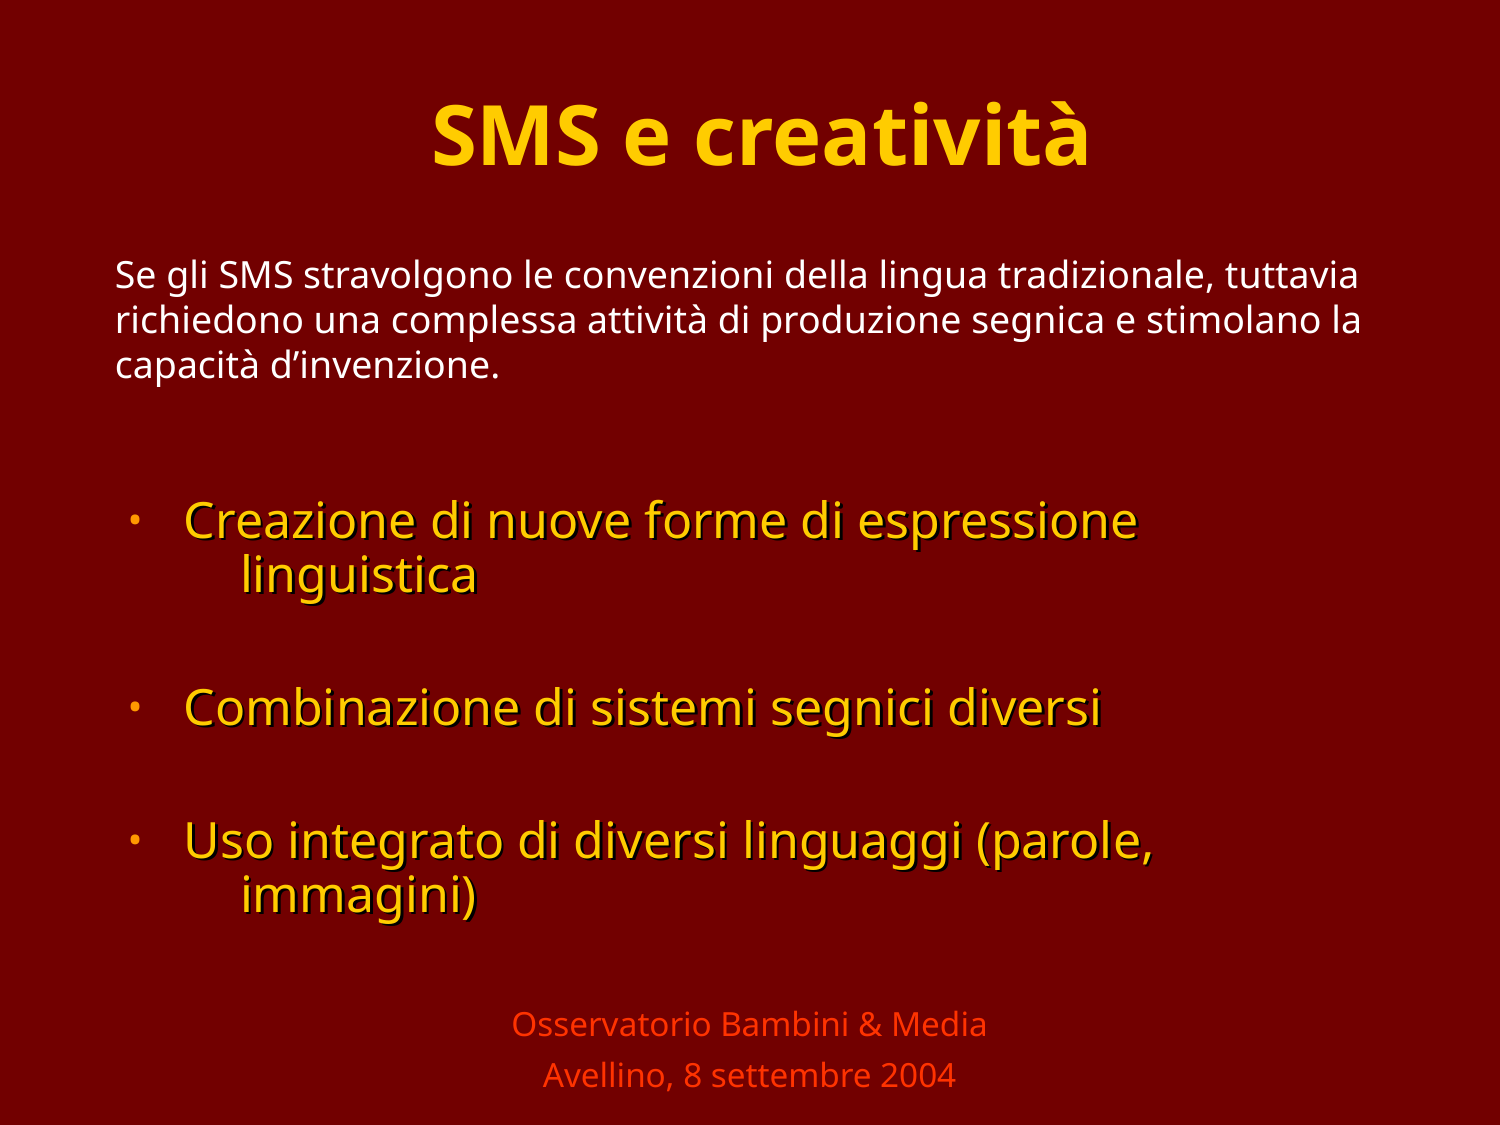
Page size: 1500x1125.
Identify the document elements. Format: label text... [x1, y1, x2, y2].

text_box Osservatorio Bambini & Media Avellino, 8 settembre 2004 [24, 1012, 1475, 1100]
text_box SMS e creatività [187, 75, 1338, 191]
text_box Creazione di nuove forme di espressione linguistica Combinazione di sistemi segnici diversi Uso integrato di diversi linguaggi (parole, immagini) [113, 488, 1388, 925]
text_box Se gli SMS stravolgono le convenzioni della lingua tradizionale, tuttavia richiedono una complessa attività di produzione segnica e stimolano la capacità d’invenzione. [100, 225, 1412, 413]
